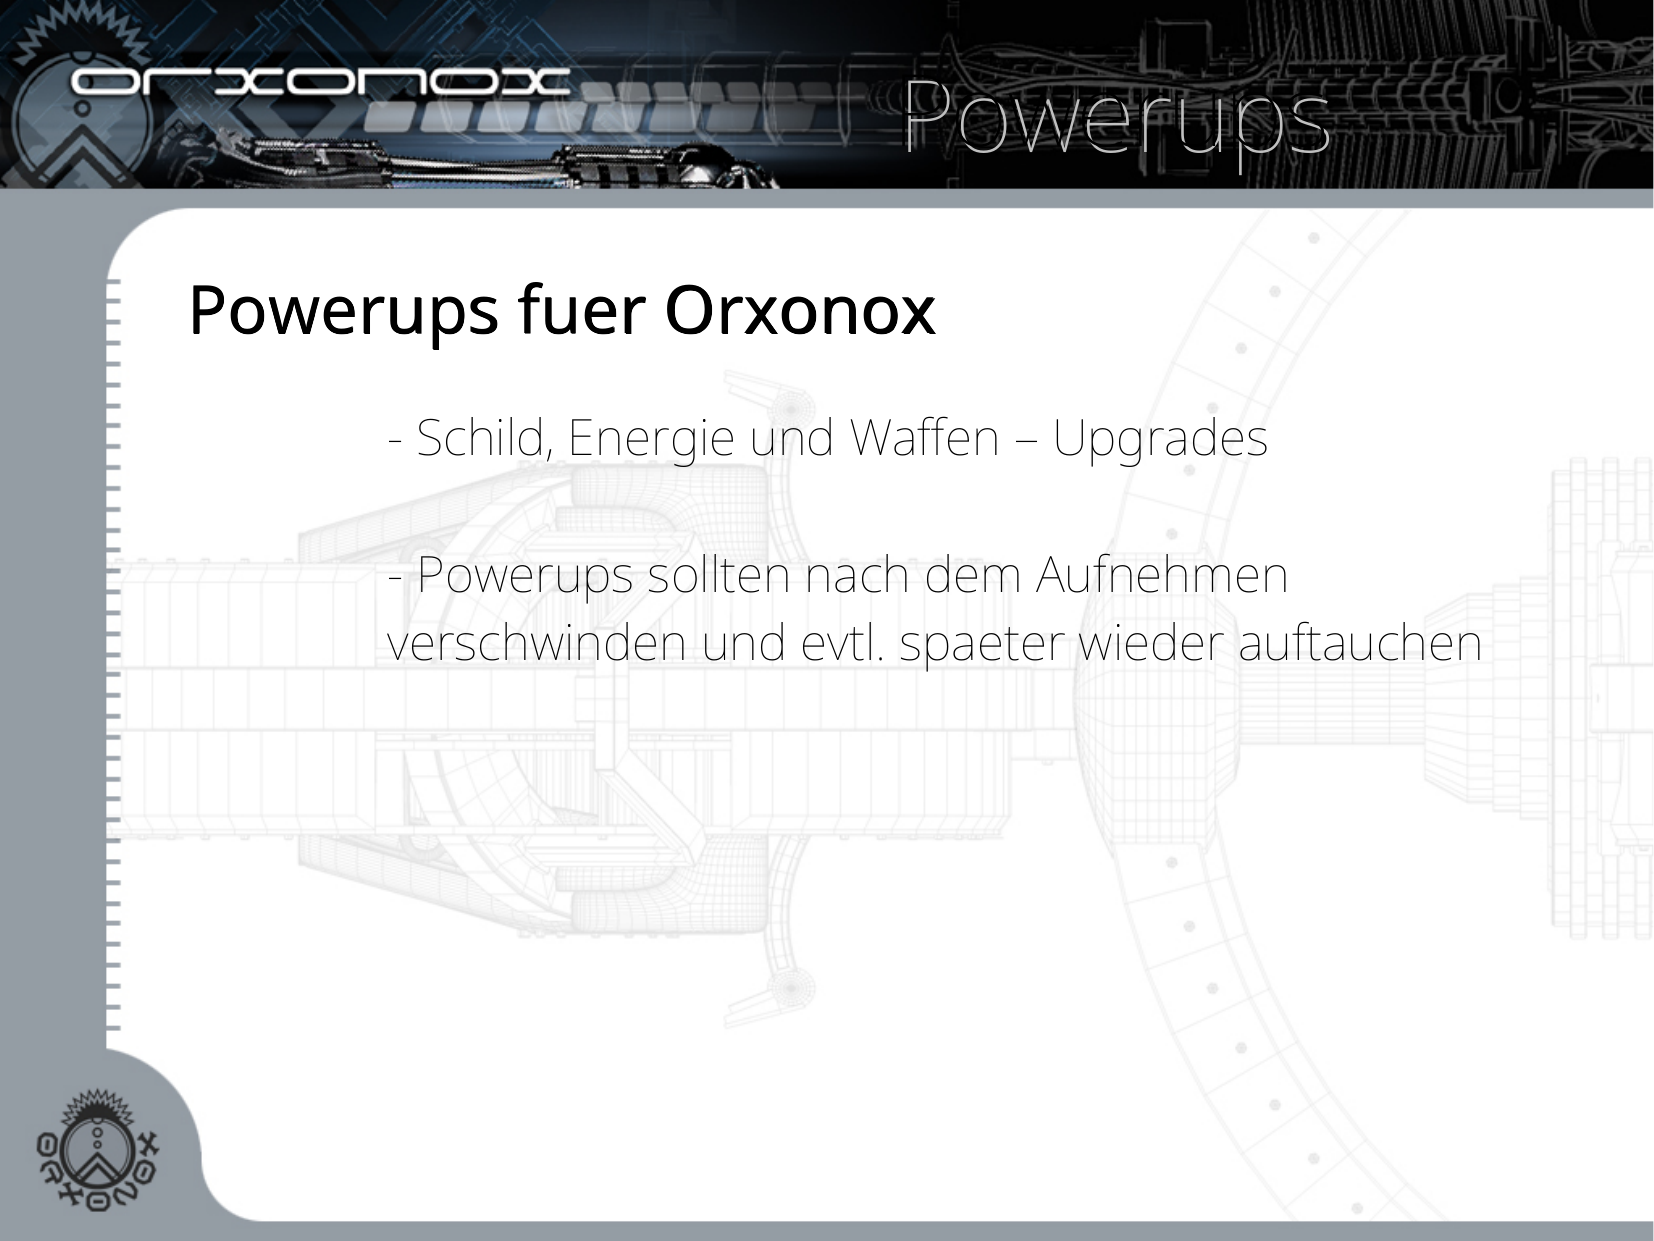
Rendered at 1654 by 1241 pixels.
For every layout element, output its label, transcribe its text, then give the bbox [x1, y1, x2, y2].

text_box Powerups [842, 32, 1517, 156]
text_box - Schild, Energie und Waffen – Upgrades - Powerups sollten nach dem Aufnehmen verschwinden und evtl. spaeter wieder auftauchen [337, 394, 1613, 680]
text_box Powerups fuer Orxonox [187, 262, 1538, 290]
picture [0, 0, 1654, 1241]
